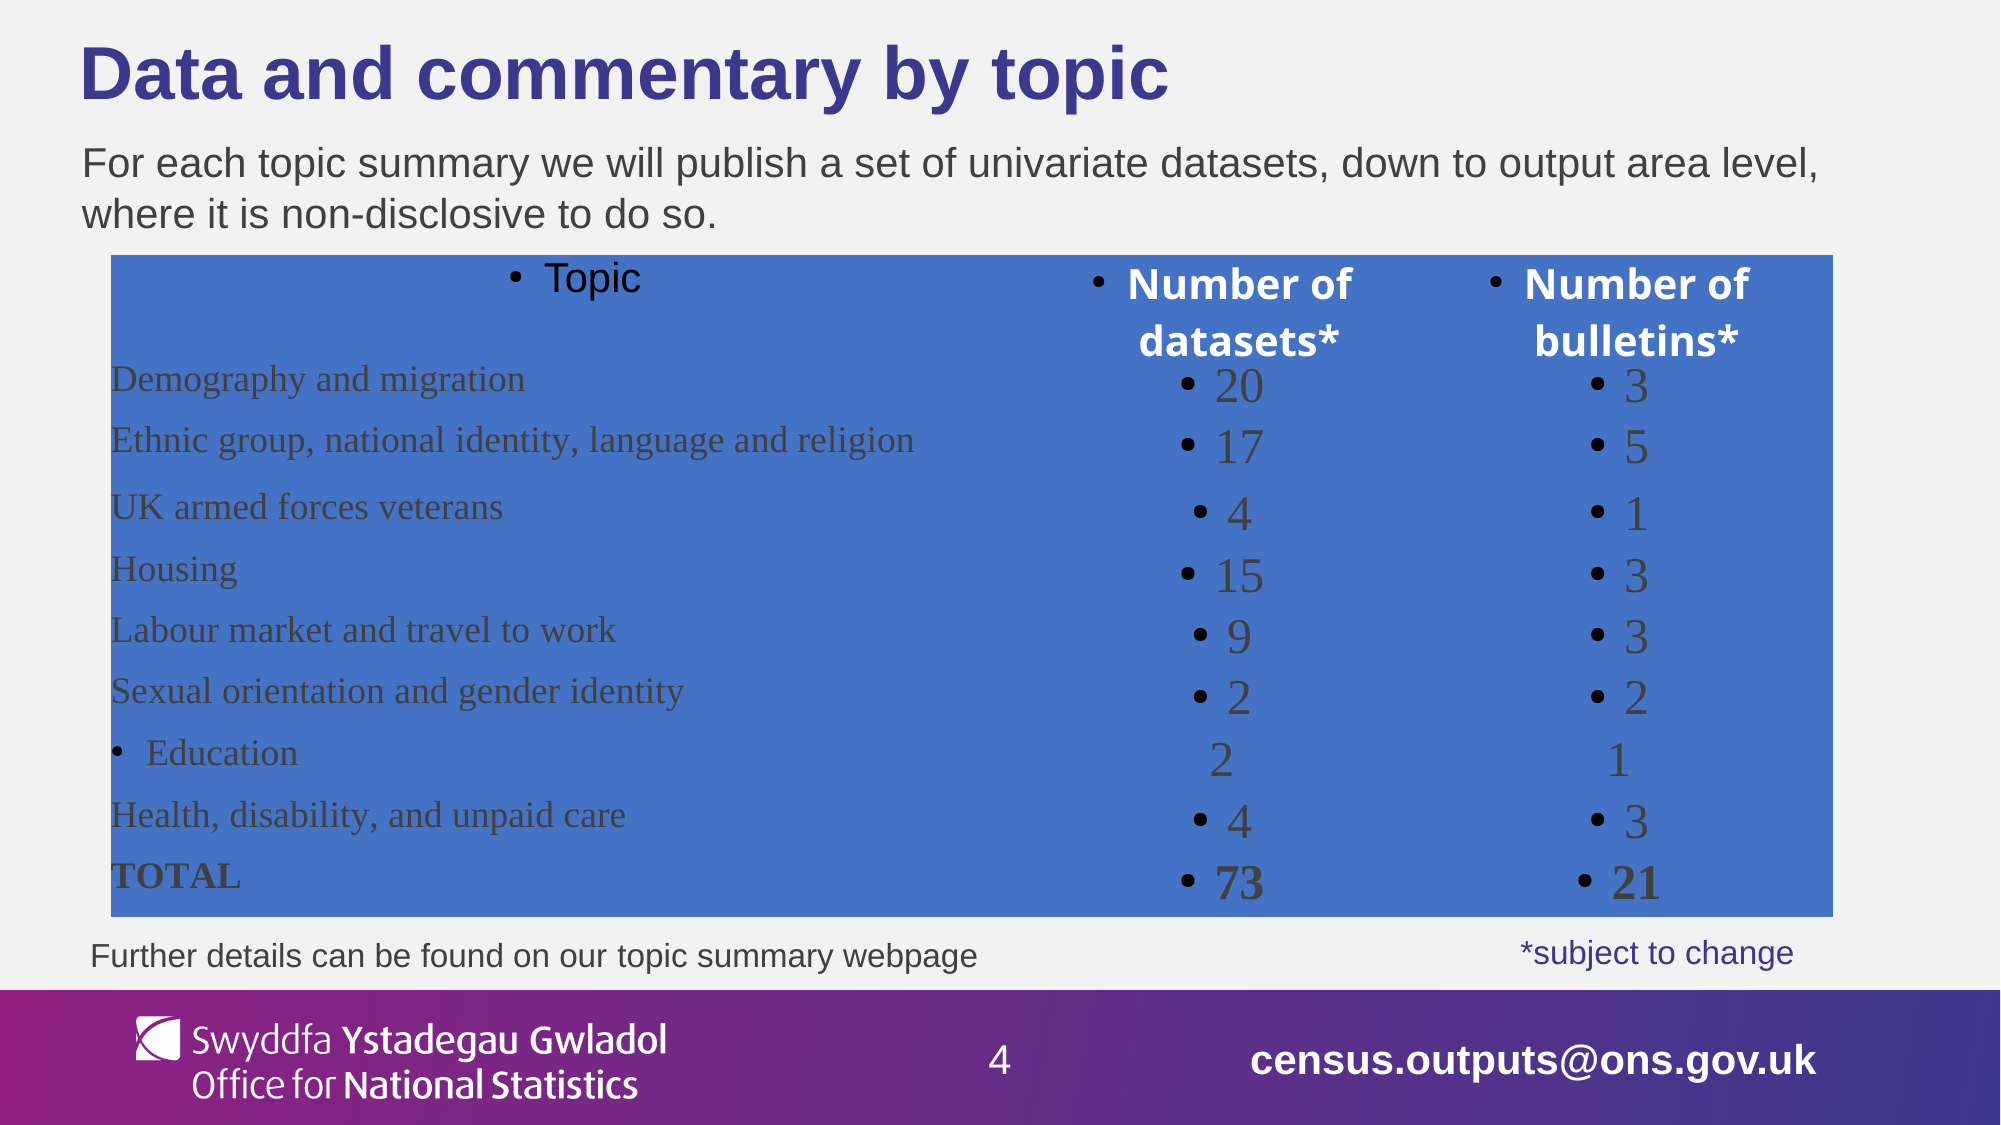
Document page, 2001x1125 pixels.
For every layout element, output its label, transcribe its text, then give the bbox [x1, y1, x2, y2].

text_box *subject to change [1520, 922, 1896, 979]
table_cell 9 [1039, 609, 1405, 670]
table_cell Housing [111, 548, 1039, 609]
table_cell 21 [1405, 855, 1833, 917]
table_cell 1 [1405, 486, 1833, 548]
table_cell 2 [1039, 732, 1405, 794]
table_header Number of bulletins* [1405, 255, 1833, 357]
table_cell Sexual orientation and gender identity [111, 670, 1039, 732]
table_header Number of datasets* [1039, 255, 1405, 357]
table_cell 5 [1405, 419, 1833, 486]
table_cell 4 [1039, 794, 1405, 855]
table_cell TOTAL [111, 855, 1039, 917]
table_cell Labour market and travel to work [111, 609, 1039, 670]
table_cell Demography and migration [111, 357, 1039, 419]
table_cell 3 [1405, 357, 1833, 419]
table_cell 1 [1405, 732, 1833, 794]
text_box census.outputs@ons.gov.uk [1235, 1025, 1866, 1086]
table_cell Education [111, 732, 1039, 794]
table_cell 2 [1405, 670, 1833, 732]
table_cell UK armed forces veterans [111, 486, 1039, 548]
title Data and commentary by topic [79, 31, 1805, 118]
table_cell 4 [1039, 486, 1405, 548]
table_cell 15 [1039, 548, 1405, 609]
table_cell 3 [1405, 609, 1833, 670]
table_cell Health, disability, and unpaid care [111, 794, 1039, 855]
table_cell 17 [1039, 419, 1405, 486]
list For each topic summary we will publish a set of univariate datasets, down to output area level, where it is non-disclosive to do so. [81, 135, 2000, 242]
table_header Topic [111, 255, 1039, 357]
table_cell 73 [1039, 855, 1405, 917]
table_cell 3 [1405, 548, 1833, 609]
table_cell 2 [1039, 670, 1405, 732]
table_cell 20 [1039, 357, 1405, 419]
table_cell 3 [1405, 794, 1833, 855]
text_box Further details can be found on our topic summary webpage [90, 930, 1440, 972]
table_cell Ethnic group, national identity, language and religion [111, 419, 1039, 486]
text_box 4 [764, 1025, 1235, 1086]
